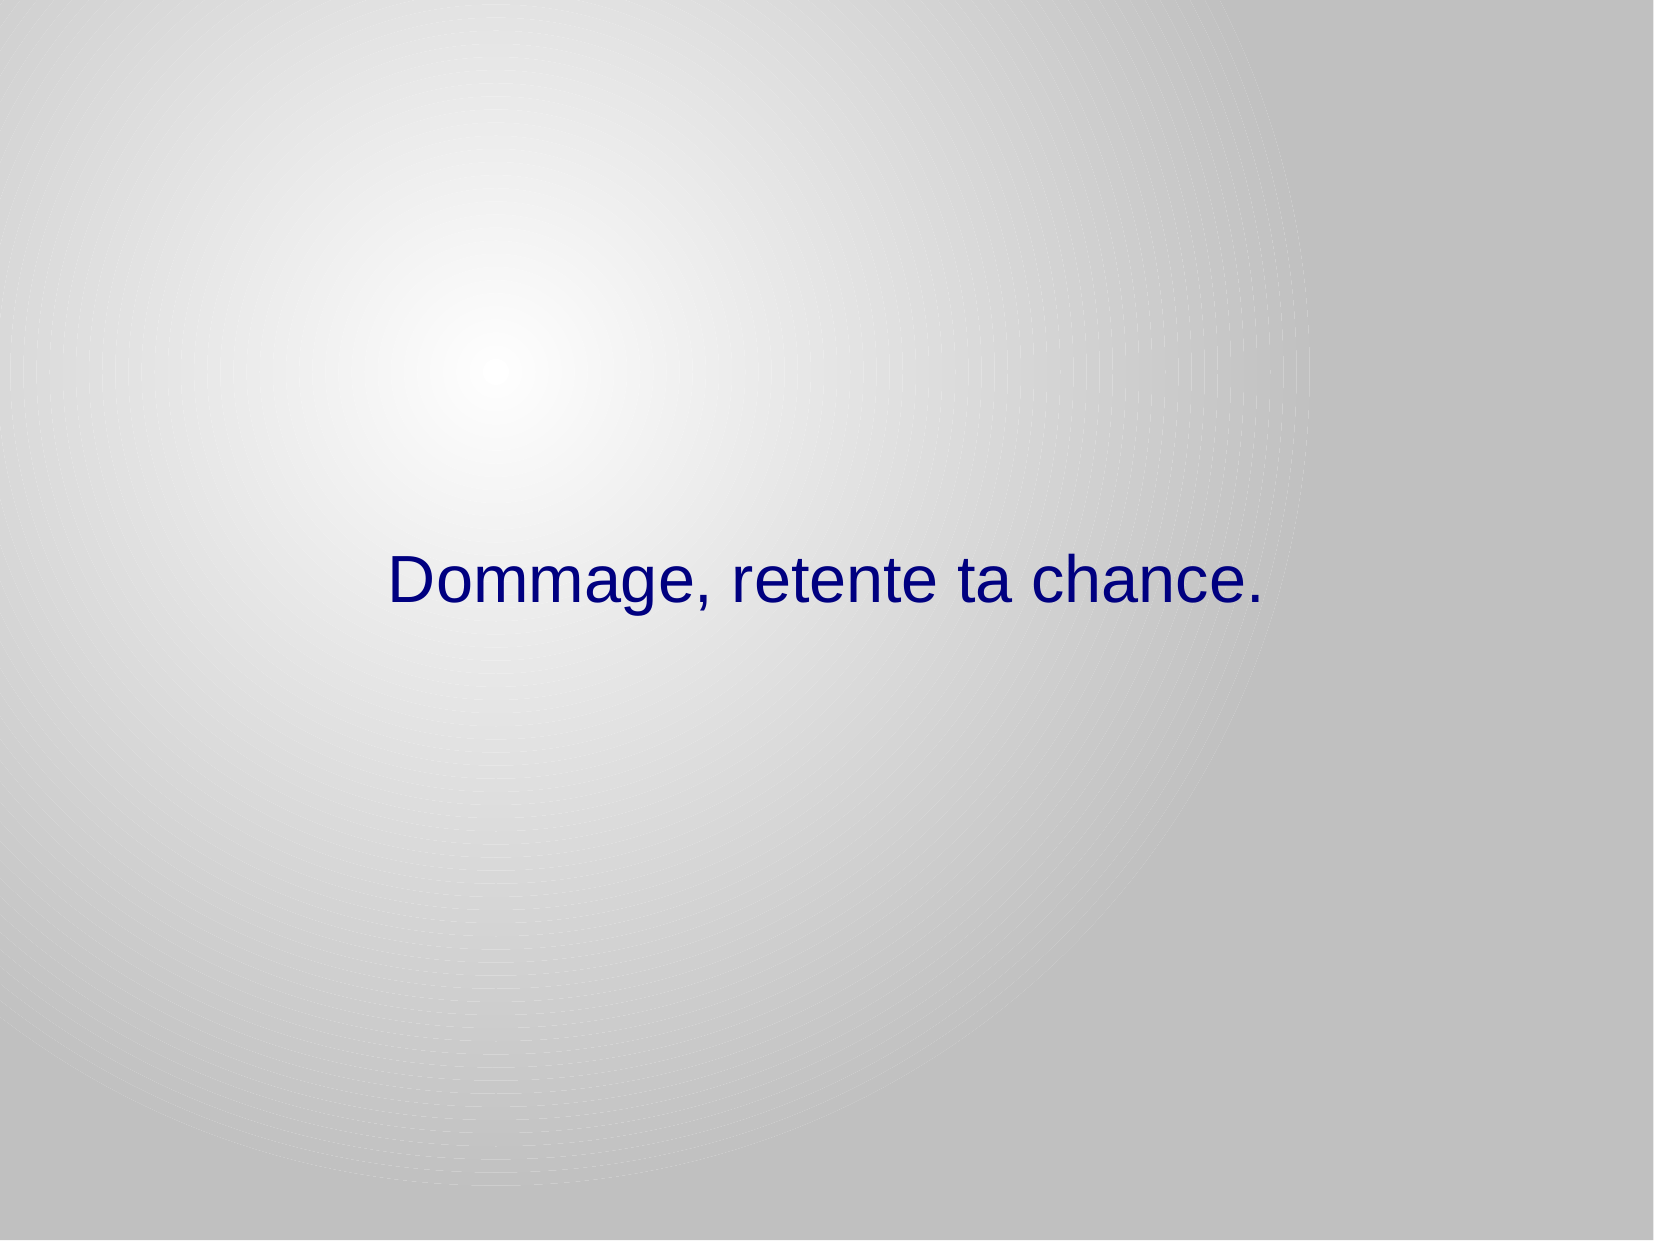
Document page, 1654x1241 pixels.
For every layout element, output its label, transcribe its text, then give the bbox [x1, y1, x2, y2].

subtitle Dommage, retente ta chance. [82, 49, 1571, 1109]
